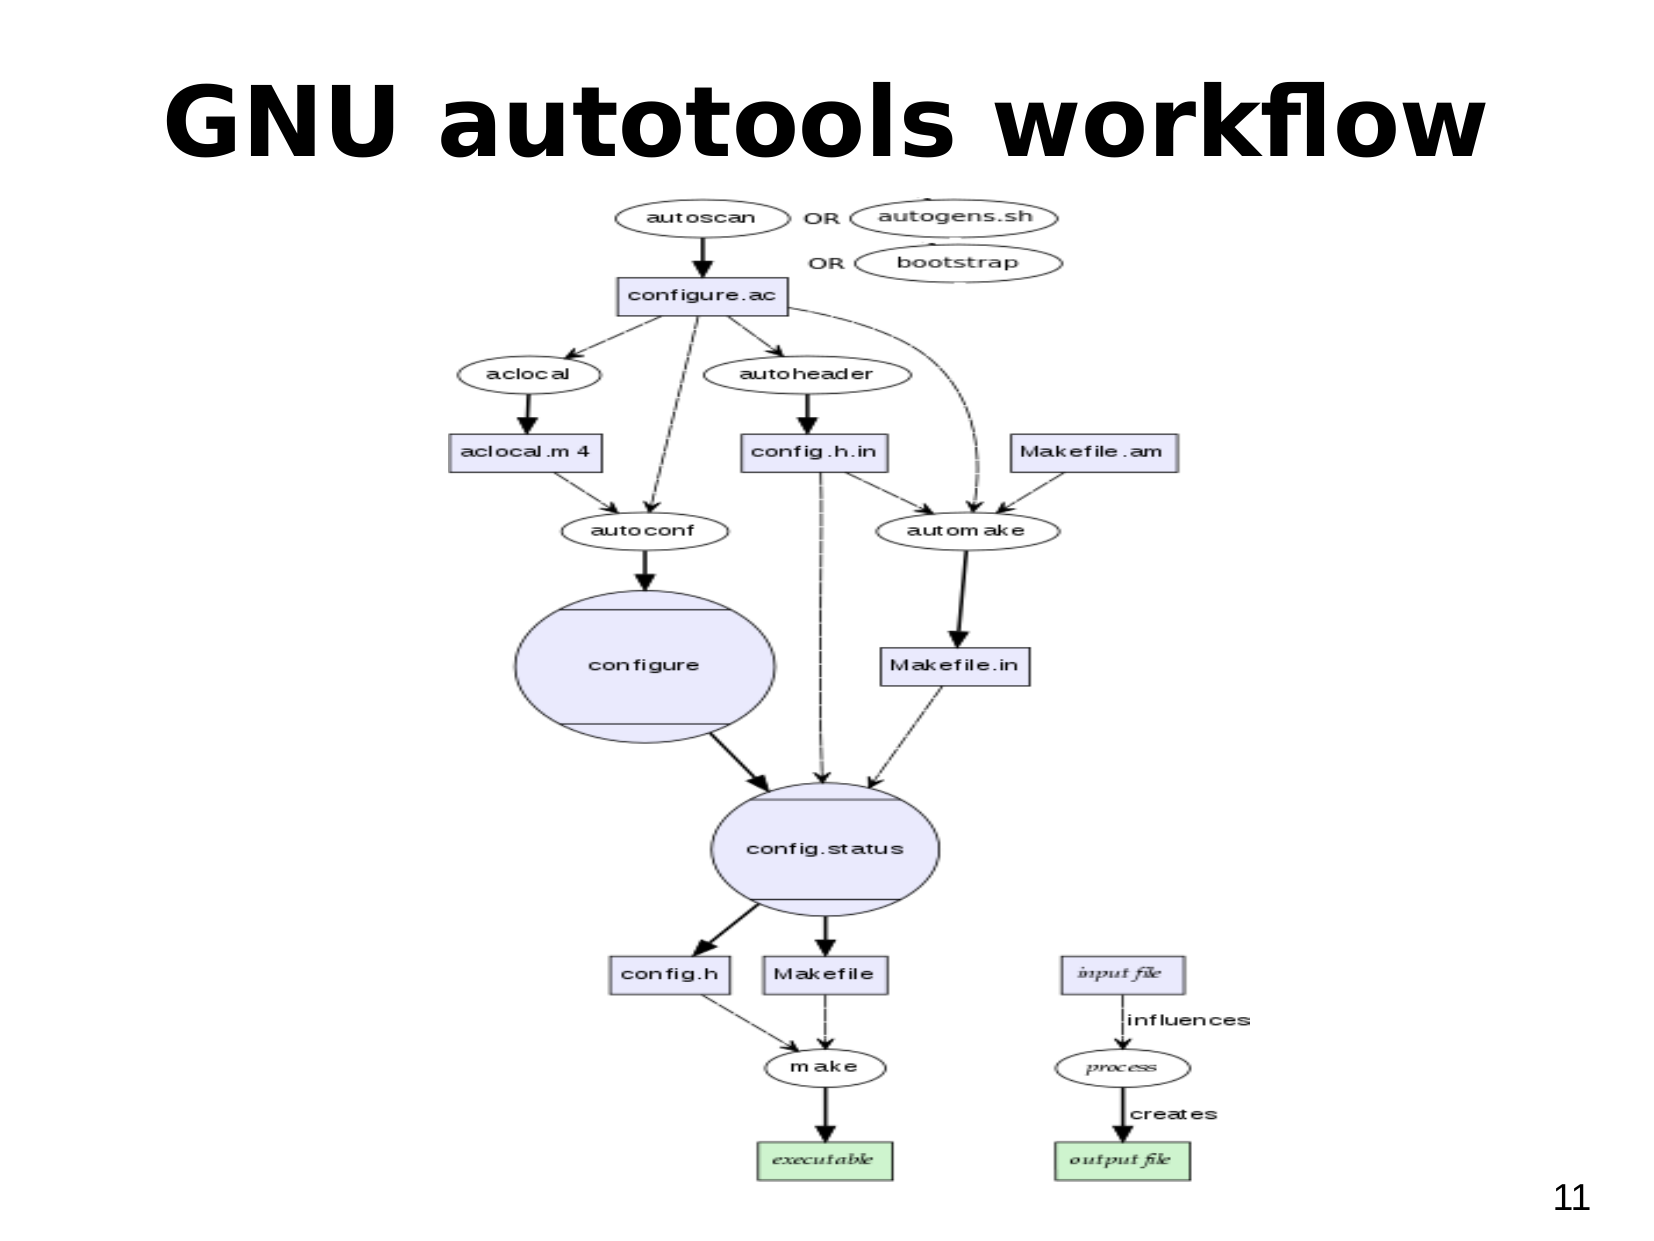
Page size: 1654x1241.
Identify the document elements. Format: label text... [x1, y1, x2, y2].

title GNU autotools workflow [82, 49, 1571, 196]
picture [448, 197, 1250, 1182]
